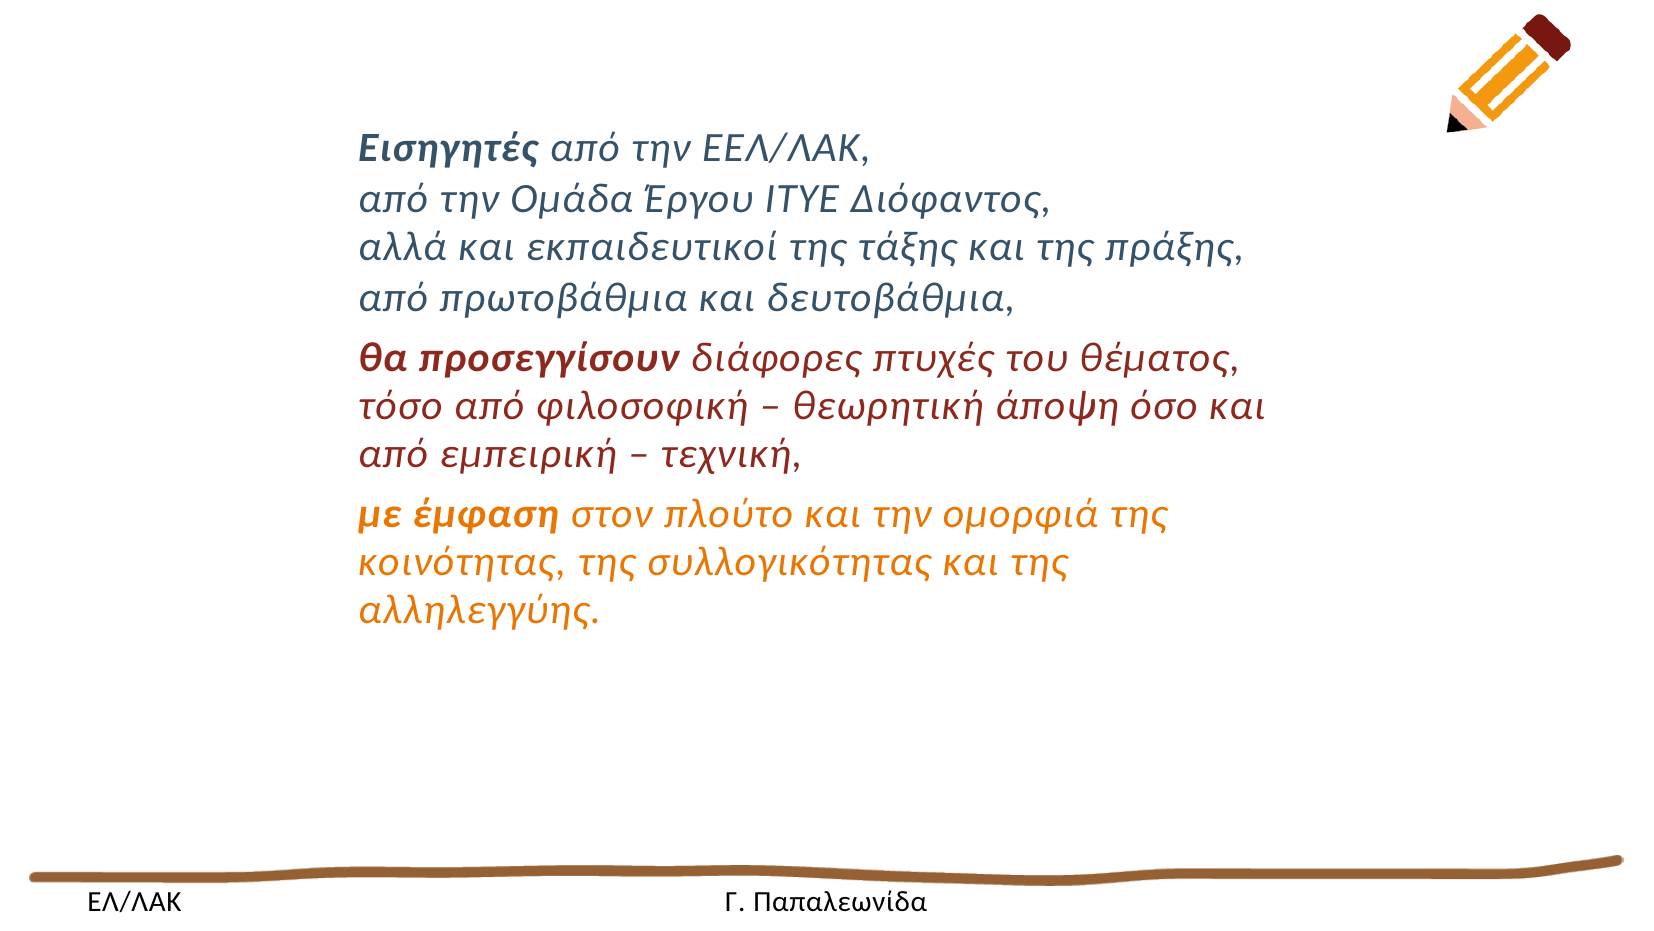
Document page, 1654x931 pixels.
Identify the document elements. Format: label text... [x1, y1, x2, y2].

text_box Εισηγητές από την ΕΕΛ/ΛΑΚ, από την Ομάδα Έργου ΙΤΥΕ Διόφαντος, αλλά και εκπαιδευτικοί της τάξης και της πράξης, από πρωτοβάθμια και δευτοβάθμια, θα προσεγγίσουν διάφορες πτυχές του θέματος, τόσο από φιλοσοφική – θεωρητική άποψη όσο και από εμπειρική – τεχνική, με έμφαση στον πλούτο και την ομορφιά της κοινότητας, της συλλογικότητας και της αλληλεγγύης. [343, 111, 1313, 646]
picture [29, 855, 1624, 886]
text_box Γ. Παπαλεωνίδα [560, 885, 1092, 930]
picture [1446, 14, 1571, 133]
text_box ΕΛ/ΛΑΚ [87, 885, 471, 930]
